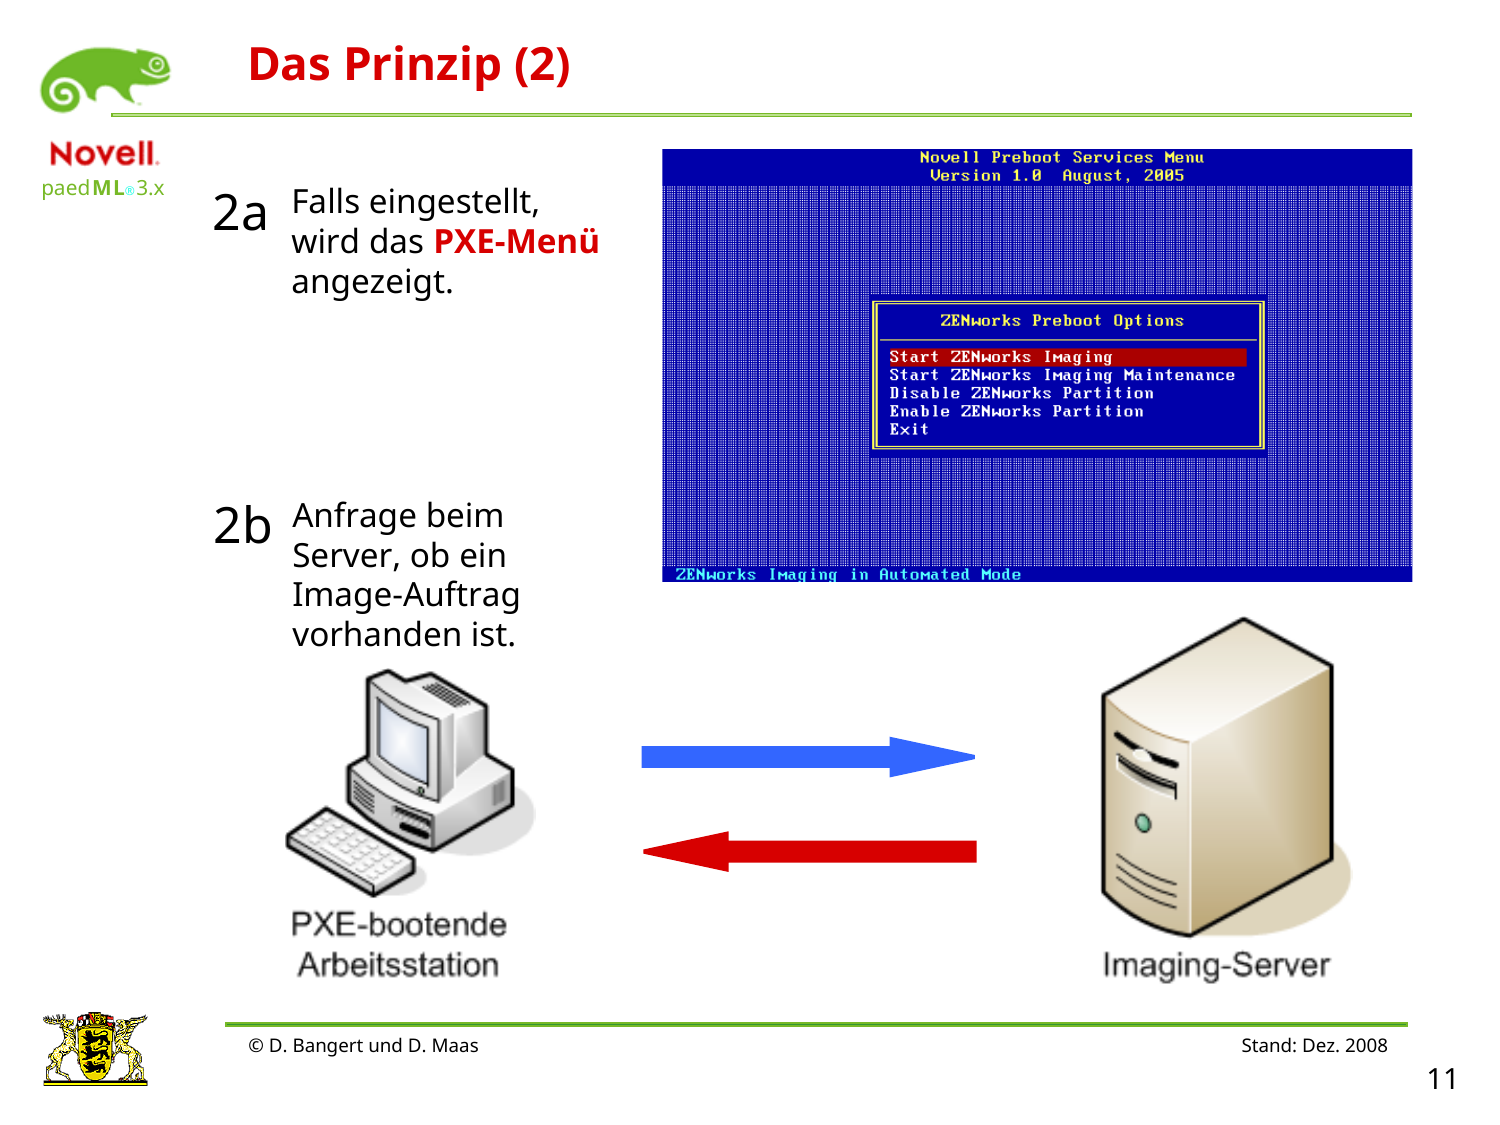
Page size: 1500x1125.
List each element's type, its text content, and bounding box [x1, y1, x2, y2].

text_box Falls eingestellt, wird das PXE-Menü angezeigt. [276, 172, 624, 308]
text_box [643, 833, 975, 870]
text_box [643, 739, 975, 775]
picture [662, 149, 1413, 582]
picture [1100, 616, 1353, 988]
text_box 2a [198, 172, 299, 248]
text_box Anfrage beim Server, ob ein Image-Auftrag vorhanden ist. [277, 486, 625, 662]
picture [41, 1011, 148, 1088]
text_box 2b [198, 486, 299, 562]
picture [26, 30, 184, 188]
title Das Prinzip (2)‏ [232, 12, 1388, 113]
picture [285, 668, 536, 988]
